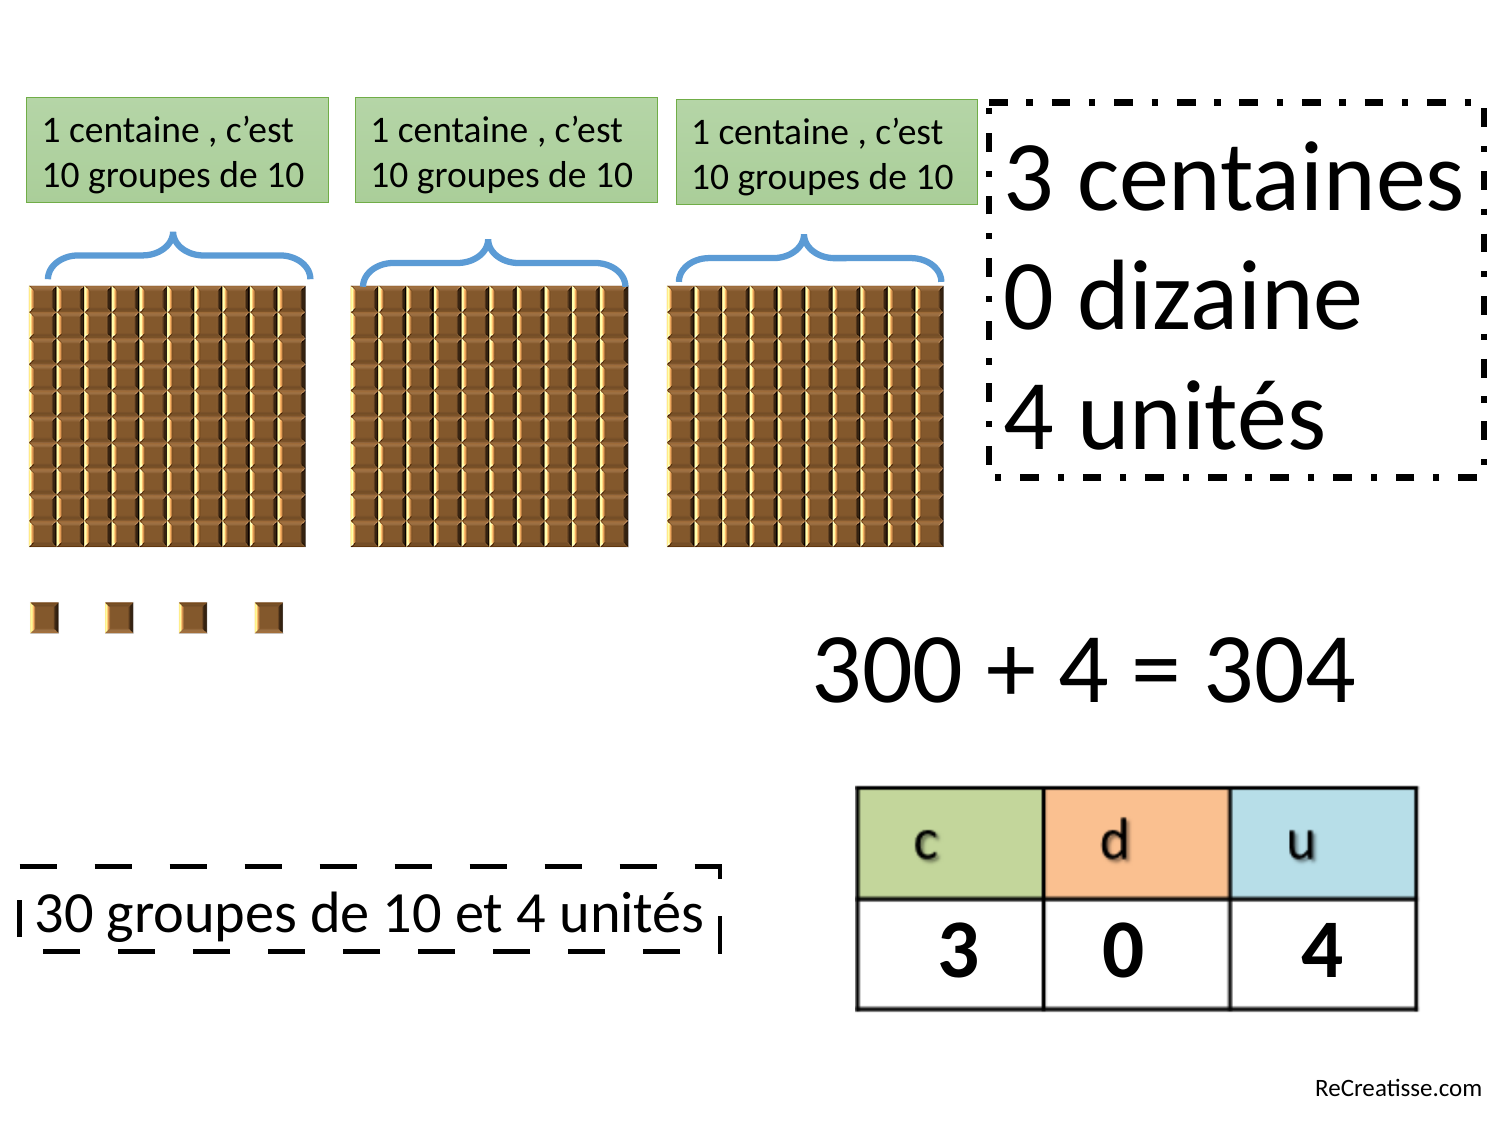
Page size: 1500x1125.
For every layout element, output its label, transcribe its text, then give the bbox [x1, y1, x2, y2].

text_box 300 + 4 = 304 [796, 595, 1371, 730]
text_box 3 [923, 886, 995, 1001]
text_box 1 centaine , c’est 10 groupes de 10 [27, 98, 328, 203]
picture [855, 781, 1422, 1014]
text_box 4 [1287, 886, 1359, 1001]
text_box 0 [1087, 886, 1159, 1001]
text_box 1 centaine , c’est 10 groupes de 10 [355, 98, 657, 203]
picture [27, 284, 945, 634]
text_box 3 centaines 0 dizaine 4 unités [989, 102, 1484, 477]
text_box 1 centaine , c’est 10 groupes de 10 [676, 99, 978, 205]
text_box ReCreatisse.com [1300, 1064, 1498, 1109]
text_box 30 groupes de 10 et 4 unités [20, 867, 720, 952]
